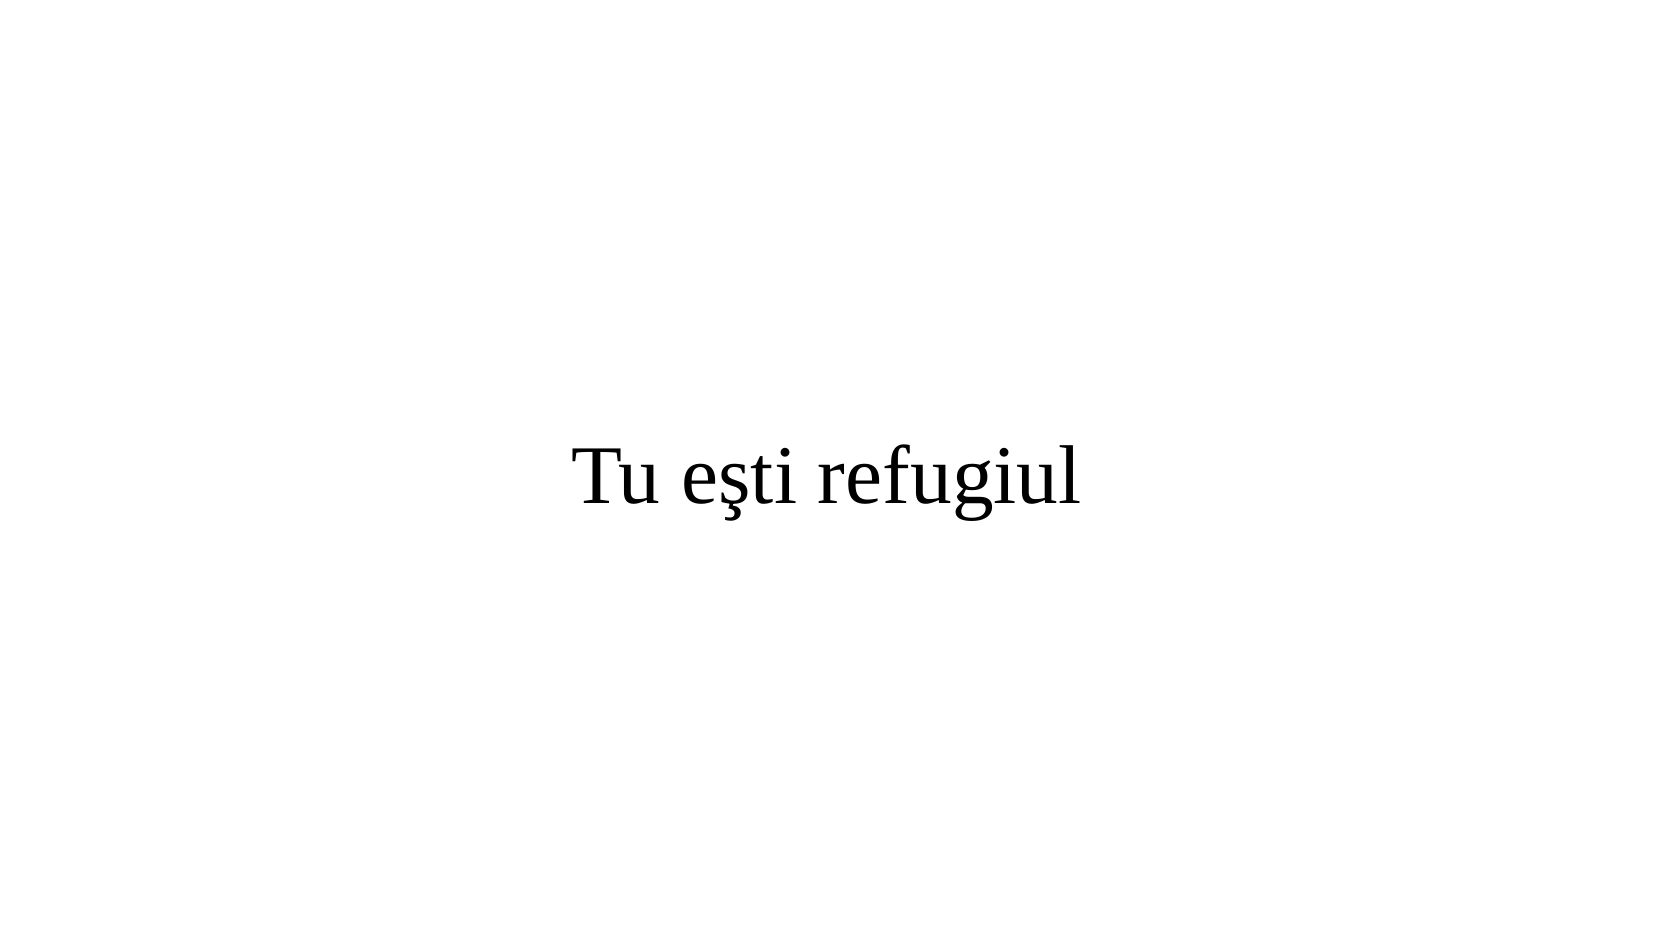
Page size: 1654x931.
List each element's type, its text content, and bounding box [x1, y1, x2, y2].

title Tu eşti refugiul [165, 420, 1489, 521]
